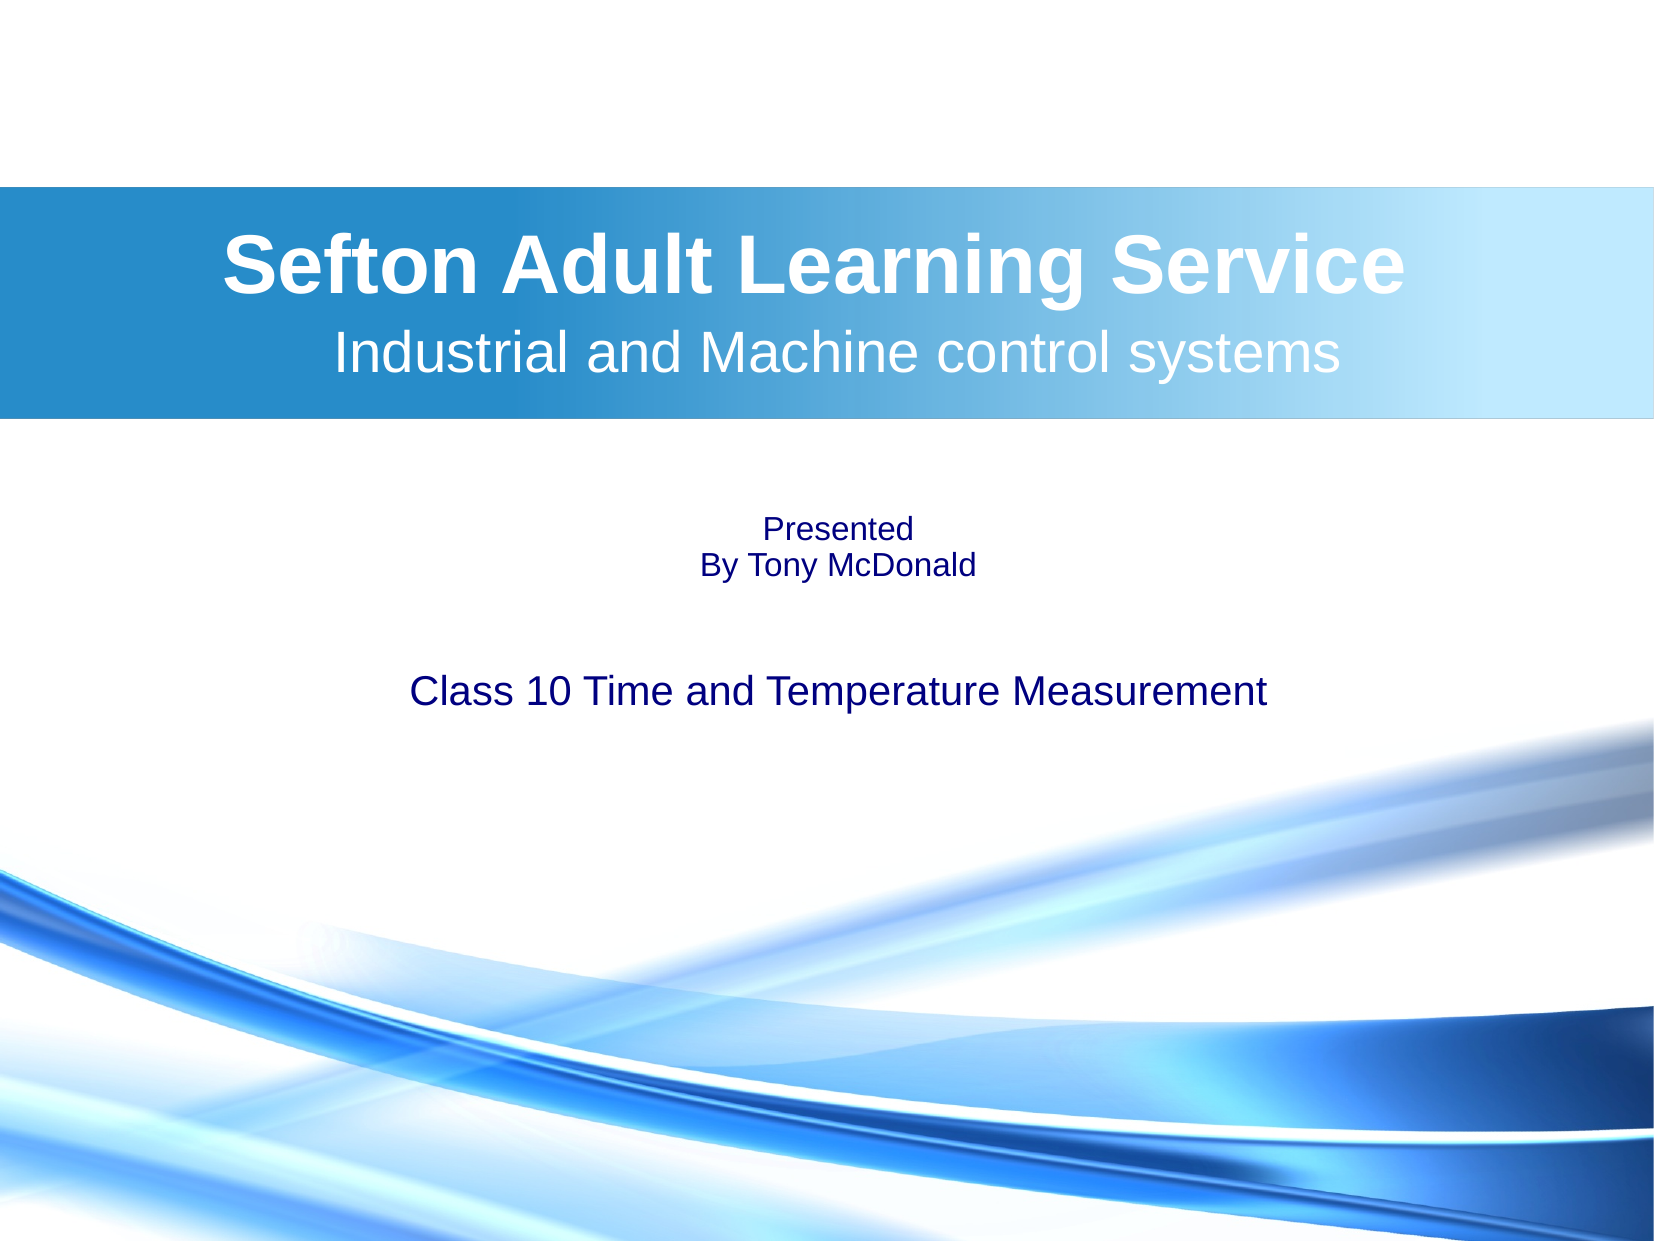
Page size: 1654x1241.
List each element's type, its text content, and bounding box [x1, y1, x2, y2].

text_box Industrial and Machine control systems [93, 313, 1583, 390]
text_box Sefton Adult Learning Service [93, 187, 1536, 343]
text_box Presented By Tony McDonald Class 10 Time and Temperature Measurement [248, 502, 1430, 1217]
picture [0, 0, 1654, 1241]
